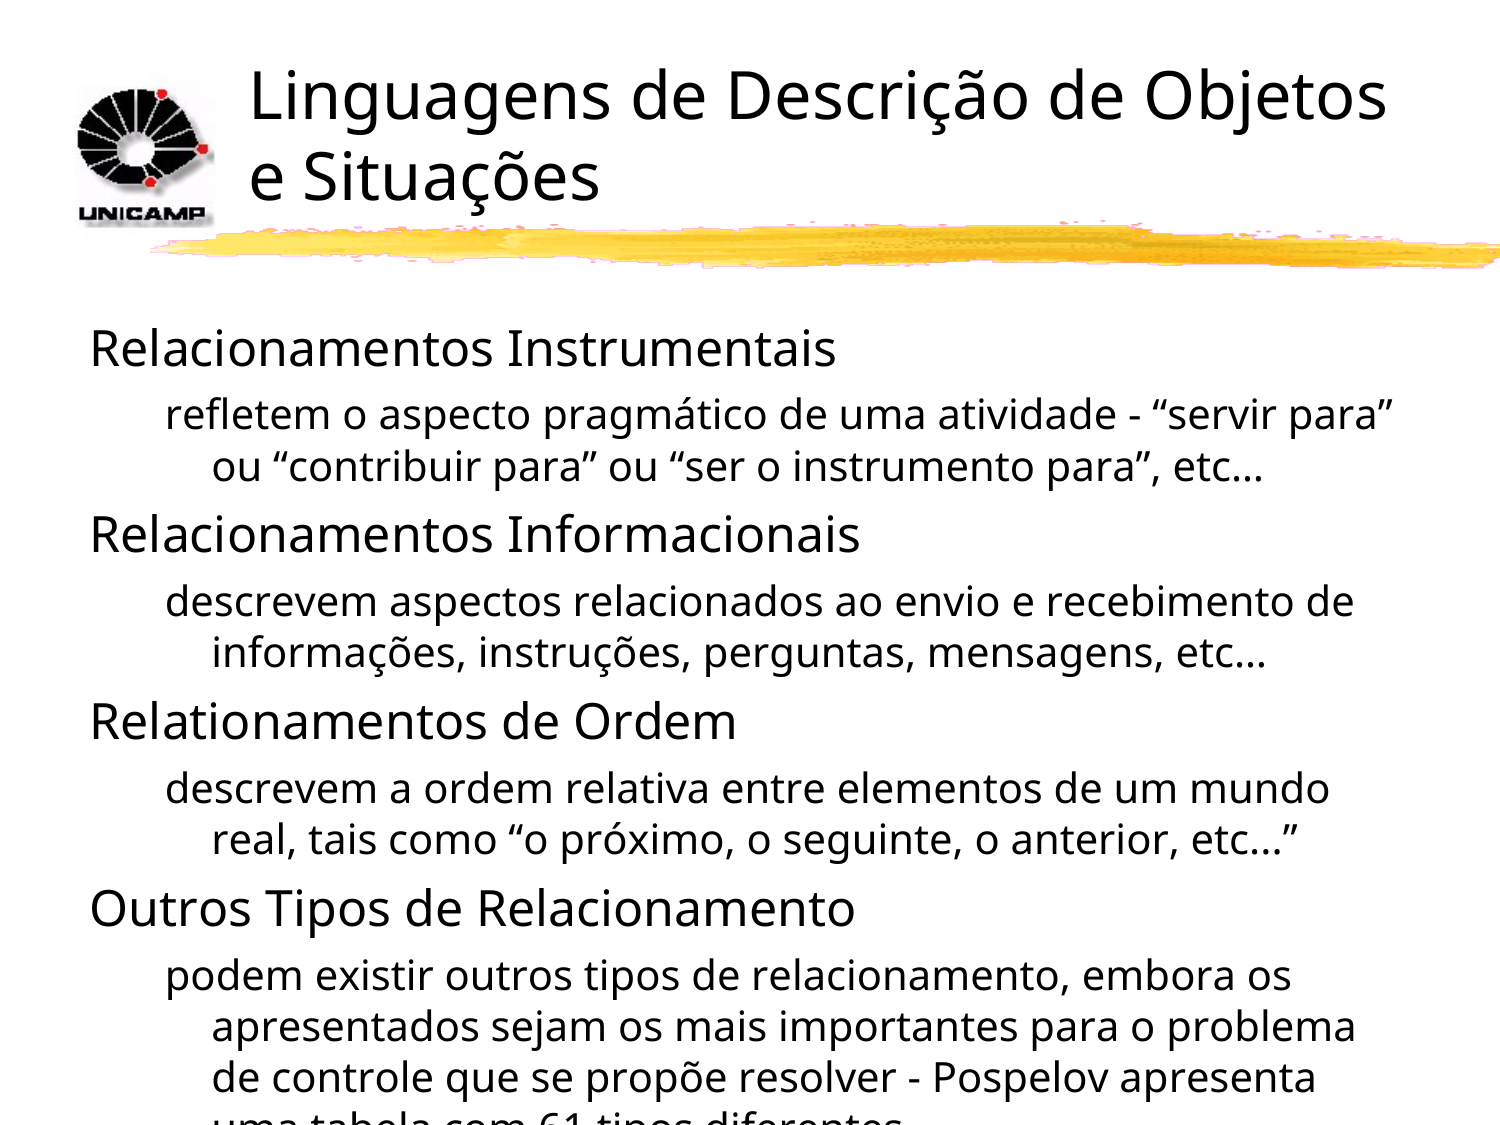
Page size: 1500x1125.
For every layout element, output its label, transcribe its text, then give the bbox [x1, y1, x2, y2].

title Linguagens de Descrição de Objetos e Situações [233, 37, 1434, 225]
picture [75, 74, 1500, 279]
list Relacionamentos Instrumentais refletem o aspecto pragmático de uma atividade - “servir para” ou “contribuir para” ou “ser o instrumento para”, etc… Relacionamentos Informacionais descrevem aspectos relacionados ao envio e recebimento de informações, instruções, perguntas, mensagens, etc… Relationamentos de Ordem descrevem a ordem relativa entre elementos de um mundo real, tais como “o próximo, o seguinte, o anterior, etc...” Outros Tipos de Relacionamento podem existir outros tipos de relacionamento, embora os apresentados sejam os mais importantes para o problema de controle que se propõe resolver - Pospelov apresenta uma tabela com 61 tipos diferentes [74, 309, 1417, 1070]
